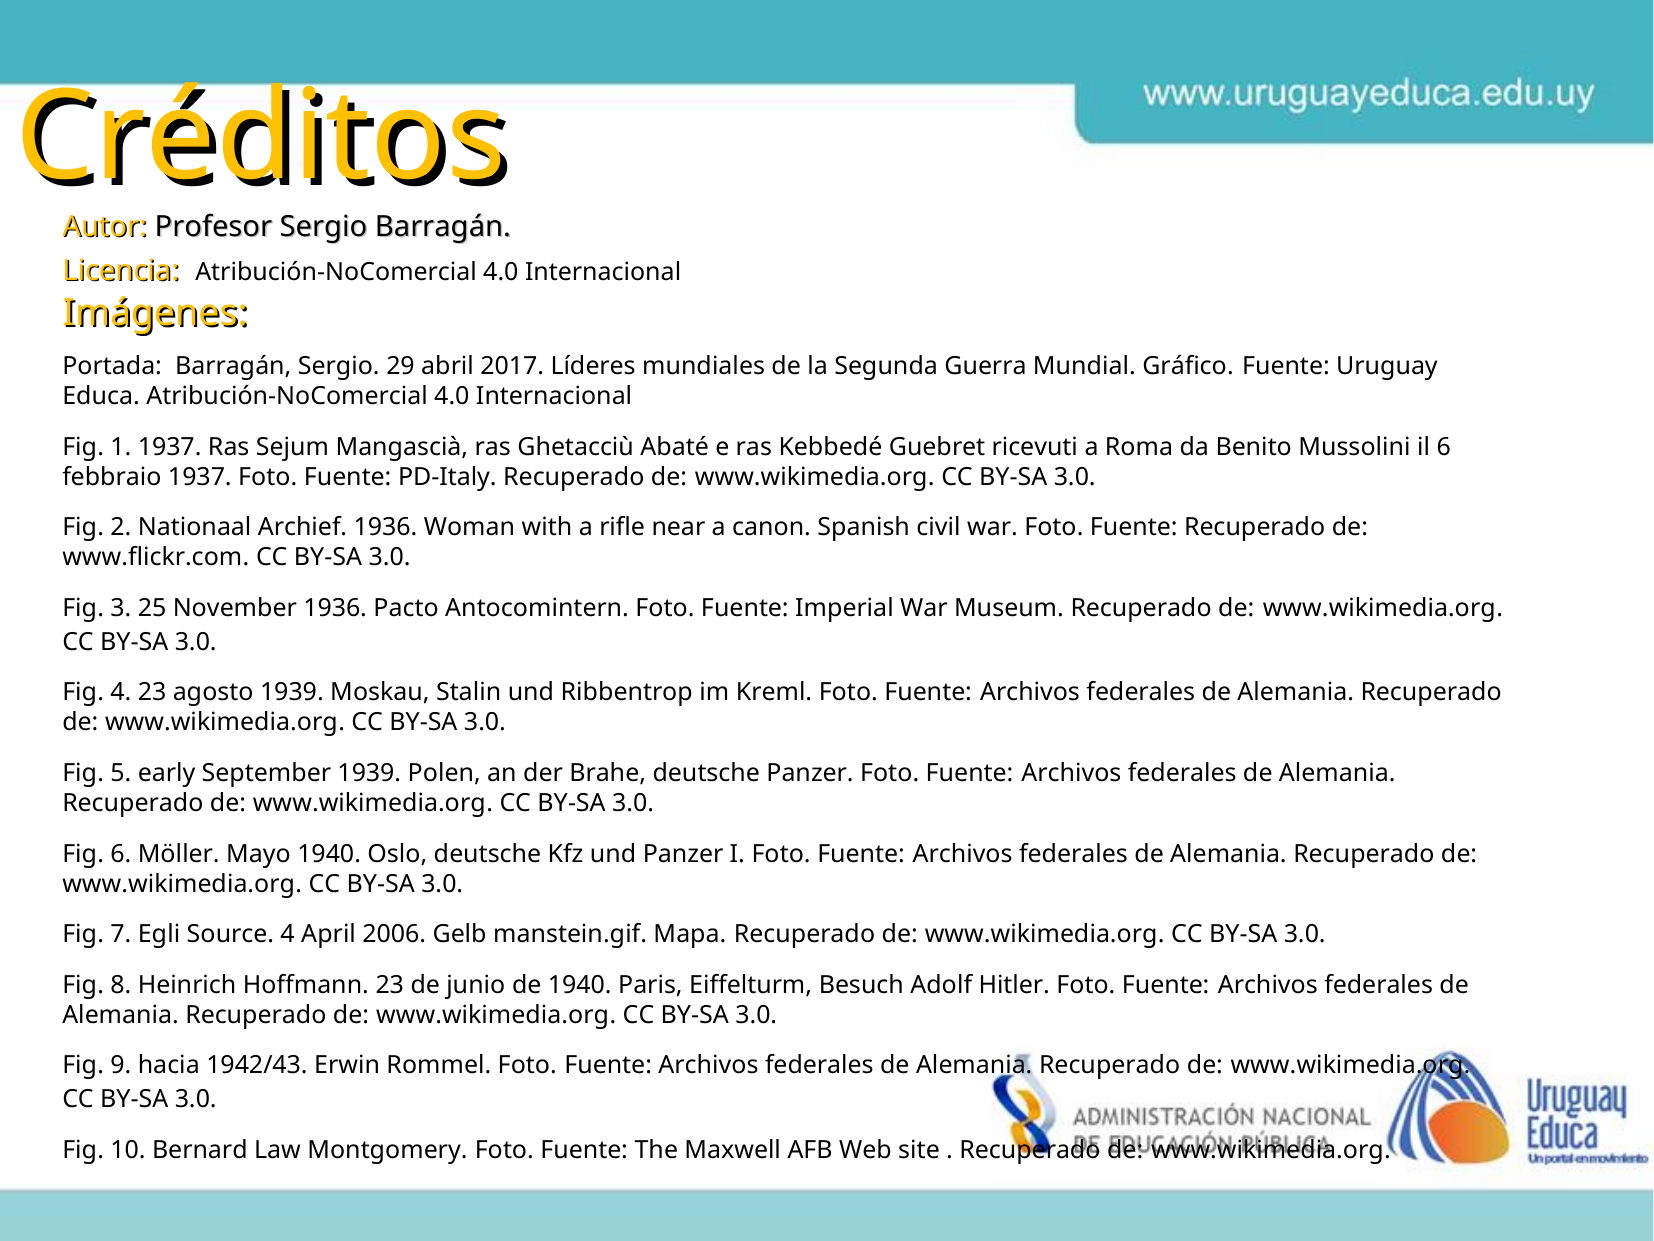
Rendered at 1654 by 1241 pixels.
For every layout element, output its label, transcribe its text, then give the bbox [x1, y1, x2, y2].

picture [0, 0, 1654, 1241]
list Autor: Profesor Sergio Barragán. Licencia: Atribución-NoComercial 4.0 Internacional Imágenes: Portada: Barragán, Sergio. 29 abril 2017. Líderes mundiales de la Segunda Guerra Mundial. Gráfico. Fuente: Uruguay Educa. Atribución-NoComercial 4.0 Internacional Fig. 1. 1937. Ras Sejum Mangascià, ras Ghetacciù Abaté e ras Kebbedé Guebret ricevuti a Roma da Benito Mussolini il 6 febbraio 1937. Foto. Fuente: PD-Italy. Recuperado de: www.wikimedia.org. CC BY-SA 3.0. Fig. 2. Nationaal Archief. 1936. Woman with a rifle near a canon. Spanish civil war. Foto. Fuente: Recuperado de: www.flickr.com. CC BY-SA 3.0. Fig. 3. 25 November 1936. Pacto Antocomintern. Foto. Fuente: Imperial War Museum. Recuperado de: www.wikimedia.org. CC BY-SA 3.0. Fig. 4. 23 agosto 1939. Moskau, Stalin und Ribbentrop im Kreml. Foto. Fuente: Archivos federales de Alemania. Recuperado de: www.wikimedia.org. CC BY-SA 3.0. Fig. 5. early September 1939. Polen, an der Brahe, deutsche Panzer. Foto. Fuente: Archivos federales de Alemania. Recuperado de: www.wikimedia.org. CC BY-SA 3.0. Fig. 6. Möller. Mayo 1940. Oslo, deutsche Kfz und Panzer I. Foto. Fuente: Archivos federales de Alemania. Recuperado de: www.wikimedia.org. CC BY-SA 3.0. Fig. 7. Egli Source. 4 April 2006. Gelb manstein.gif. Mapa. Recuperado de: www.wikimedia.org. CC BY-SA 3.0. Fig. 8. Heinrich Hoffmann. 23 de junio de 1940. Paris, Eiffelturm, Besuch Adolf Hitler. Foto. Fuente: Archivos federales de Alemania. Recuperado de: www.wikimedia.org. CC BY-SA 3.0. Fig. 9. hacia 1942/43. Erwin Rommel. Foto. Fuente: Archivos federales de Alemania. Recuperado de: www.wikimedia.org. CC BY-SA 3.0. Fig. 10. Bernard Law Montgomery. Foto. Fuente: The Maxwell AFB Web site . Recuperado de: www.wikimedia.org. [47, 206, 1536, 1172]
title Créditos [0, 21, 1055, 237]
